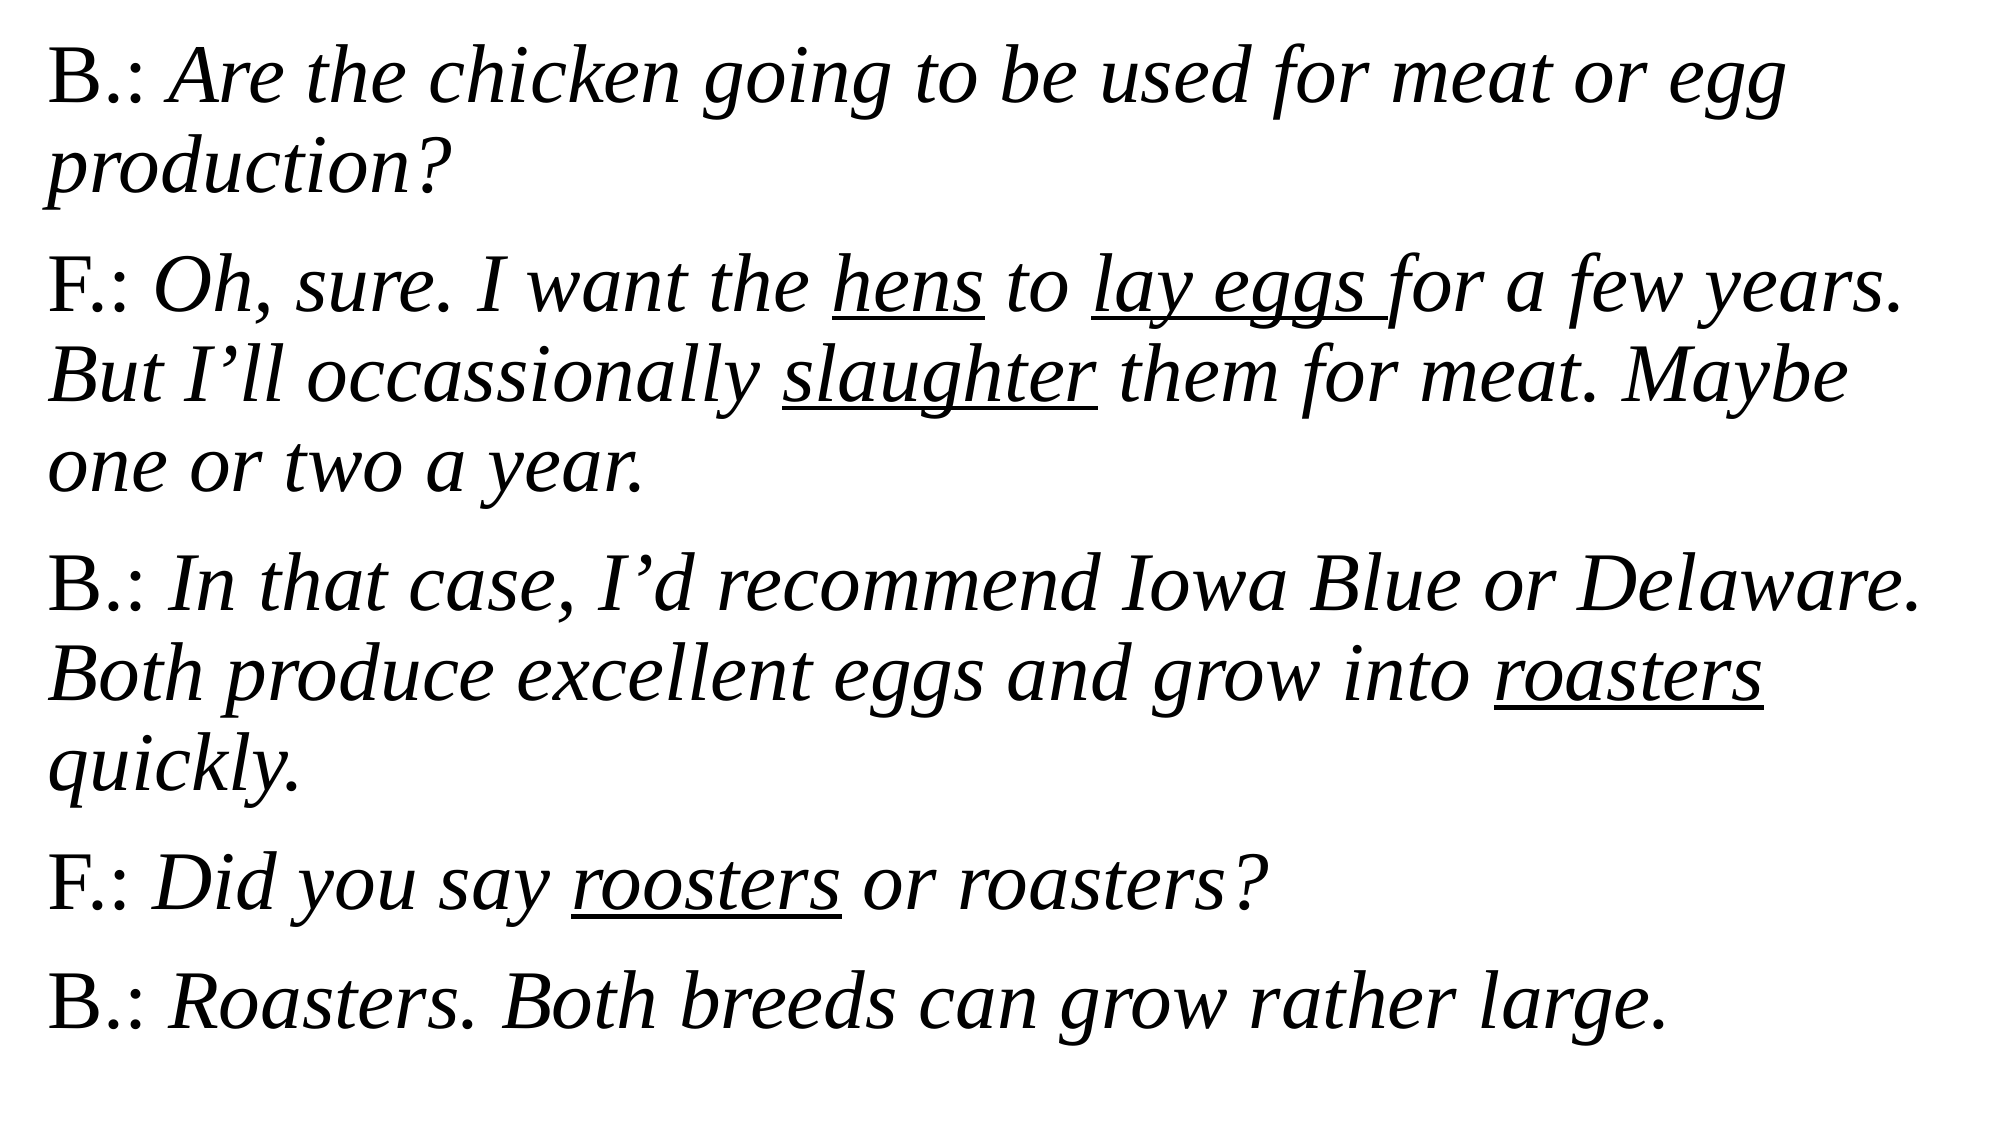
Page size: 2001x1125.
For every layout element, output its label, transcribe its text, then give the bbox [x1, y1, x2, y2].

list B.: Are the chicken going to be used for meat or egg production? F.: Oh, sure. I want the hens to lay eggs for a few years. But I’ll occassionally slaughter them for meat. Maybe one or two a year. B.: In that case, I’d recommend Iowa Blue or Delaware. Both produce excellent eggs and grow into roasters quickly. F.: Did you say roosters or roasters? B.: Roasters. Both breeds can grow rather large. [33, 22, 1968, 1125]
